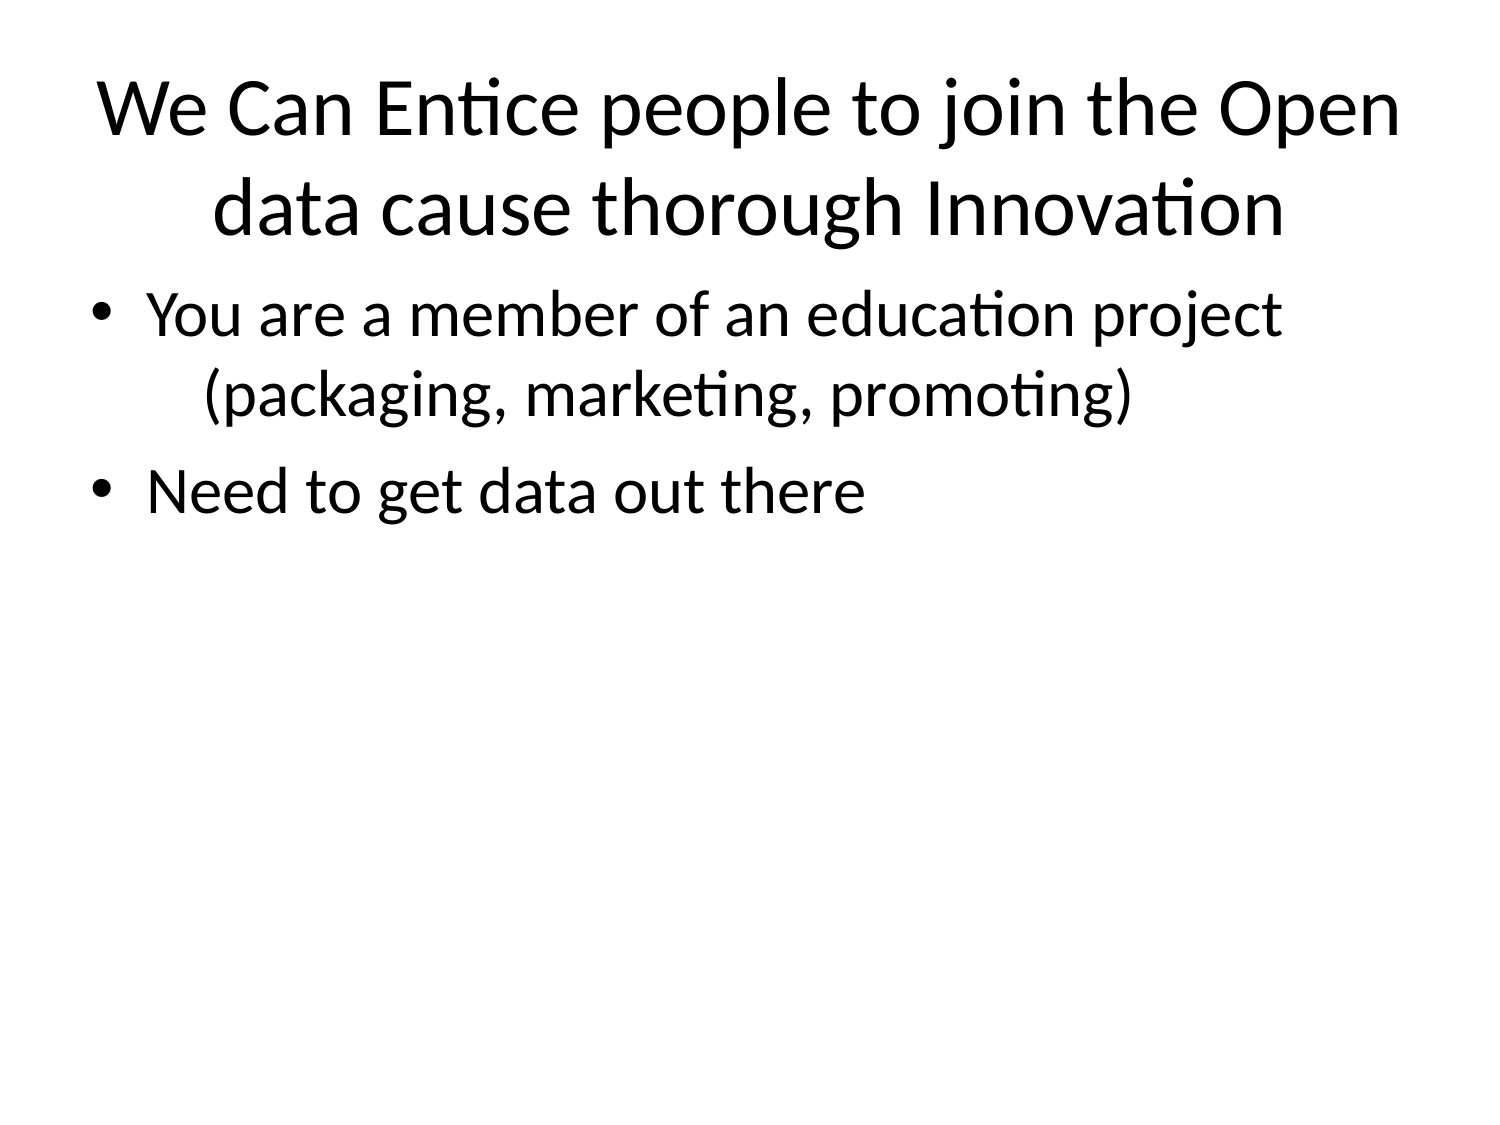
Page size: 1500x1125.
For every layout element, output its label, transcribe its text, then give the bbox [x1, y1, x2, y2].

list You are a member of an education project (packaging, marketing, promoting) Need to get data out there [75, 262, 1426, 1005]
title We Can Entice people to join the Open data cause thorough Innovation [75, 45, 1426, 233]
